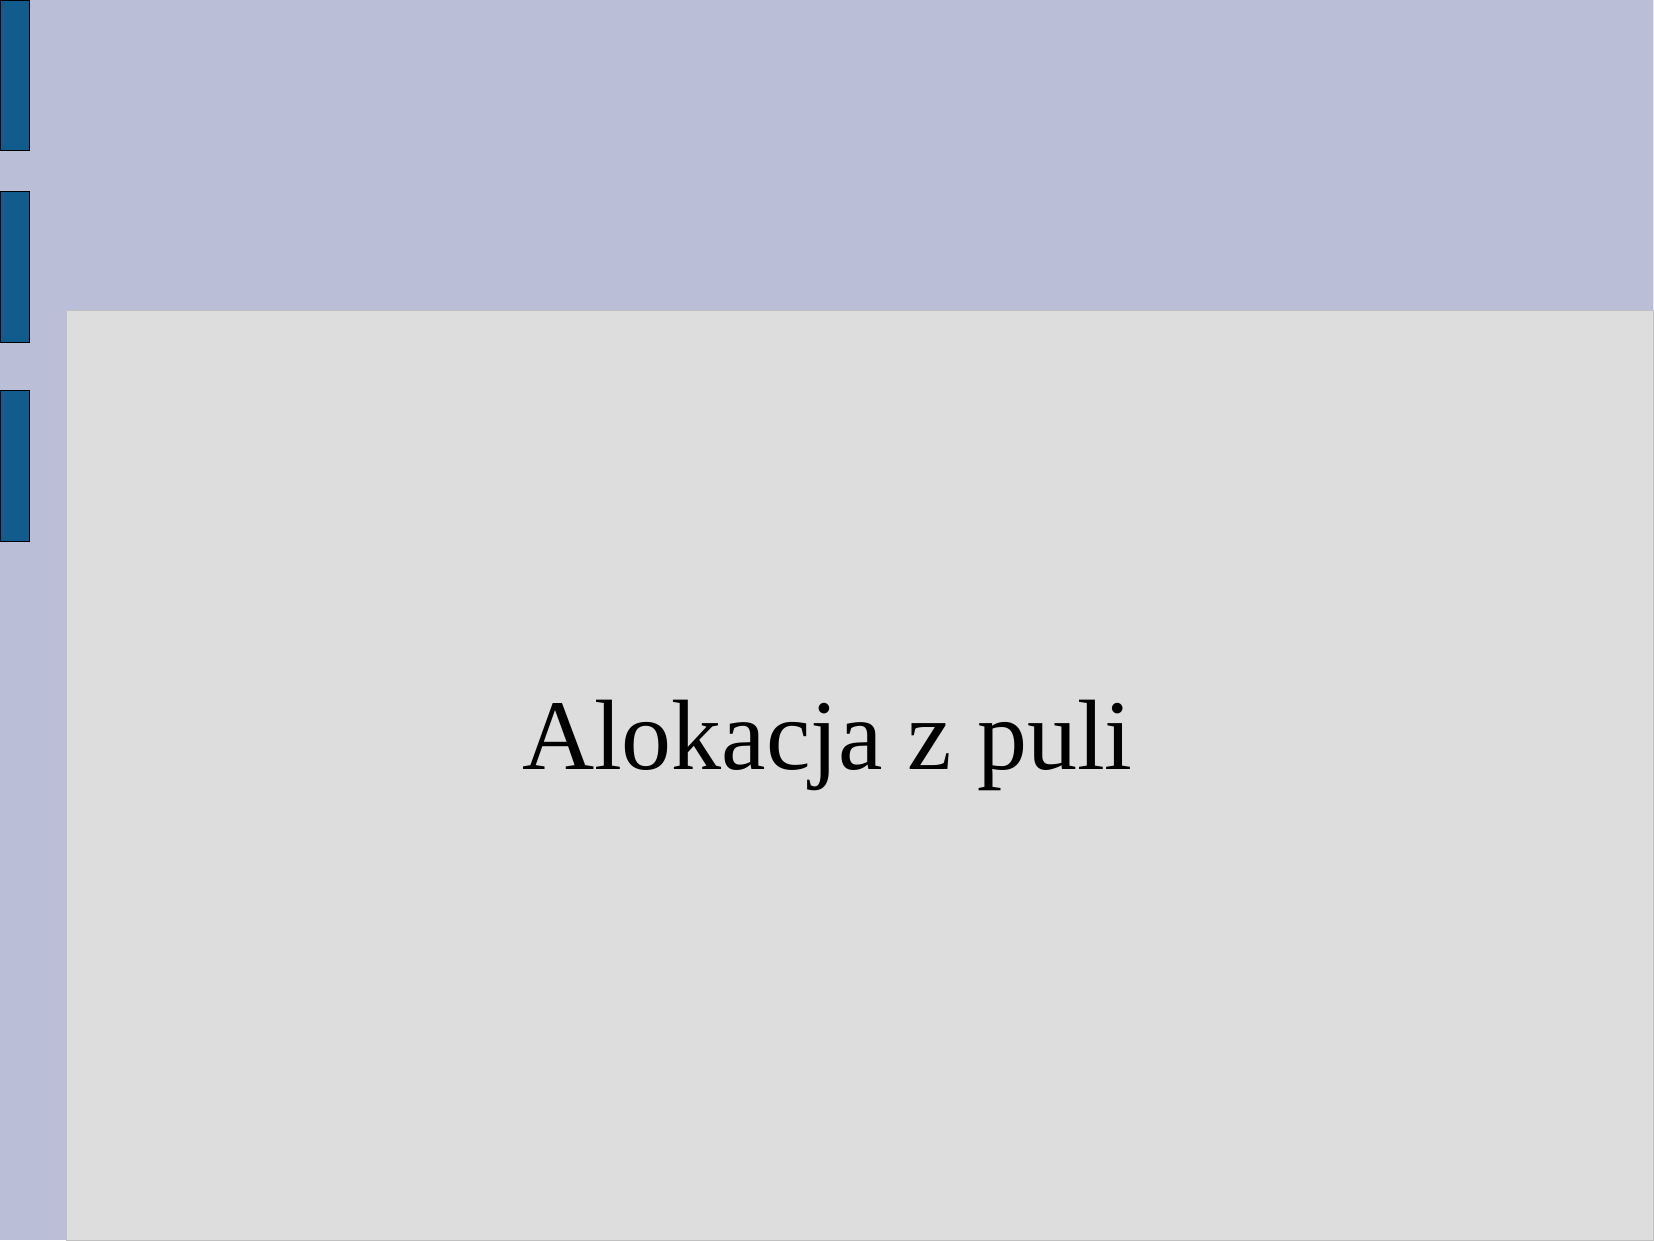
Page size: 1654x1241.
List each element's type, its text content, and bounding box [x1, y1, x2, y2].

subtitle Alokacja z puli [121, 344, 1534, 1127]
